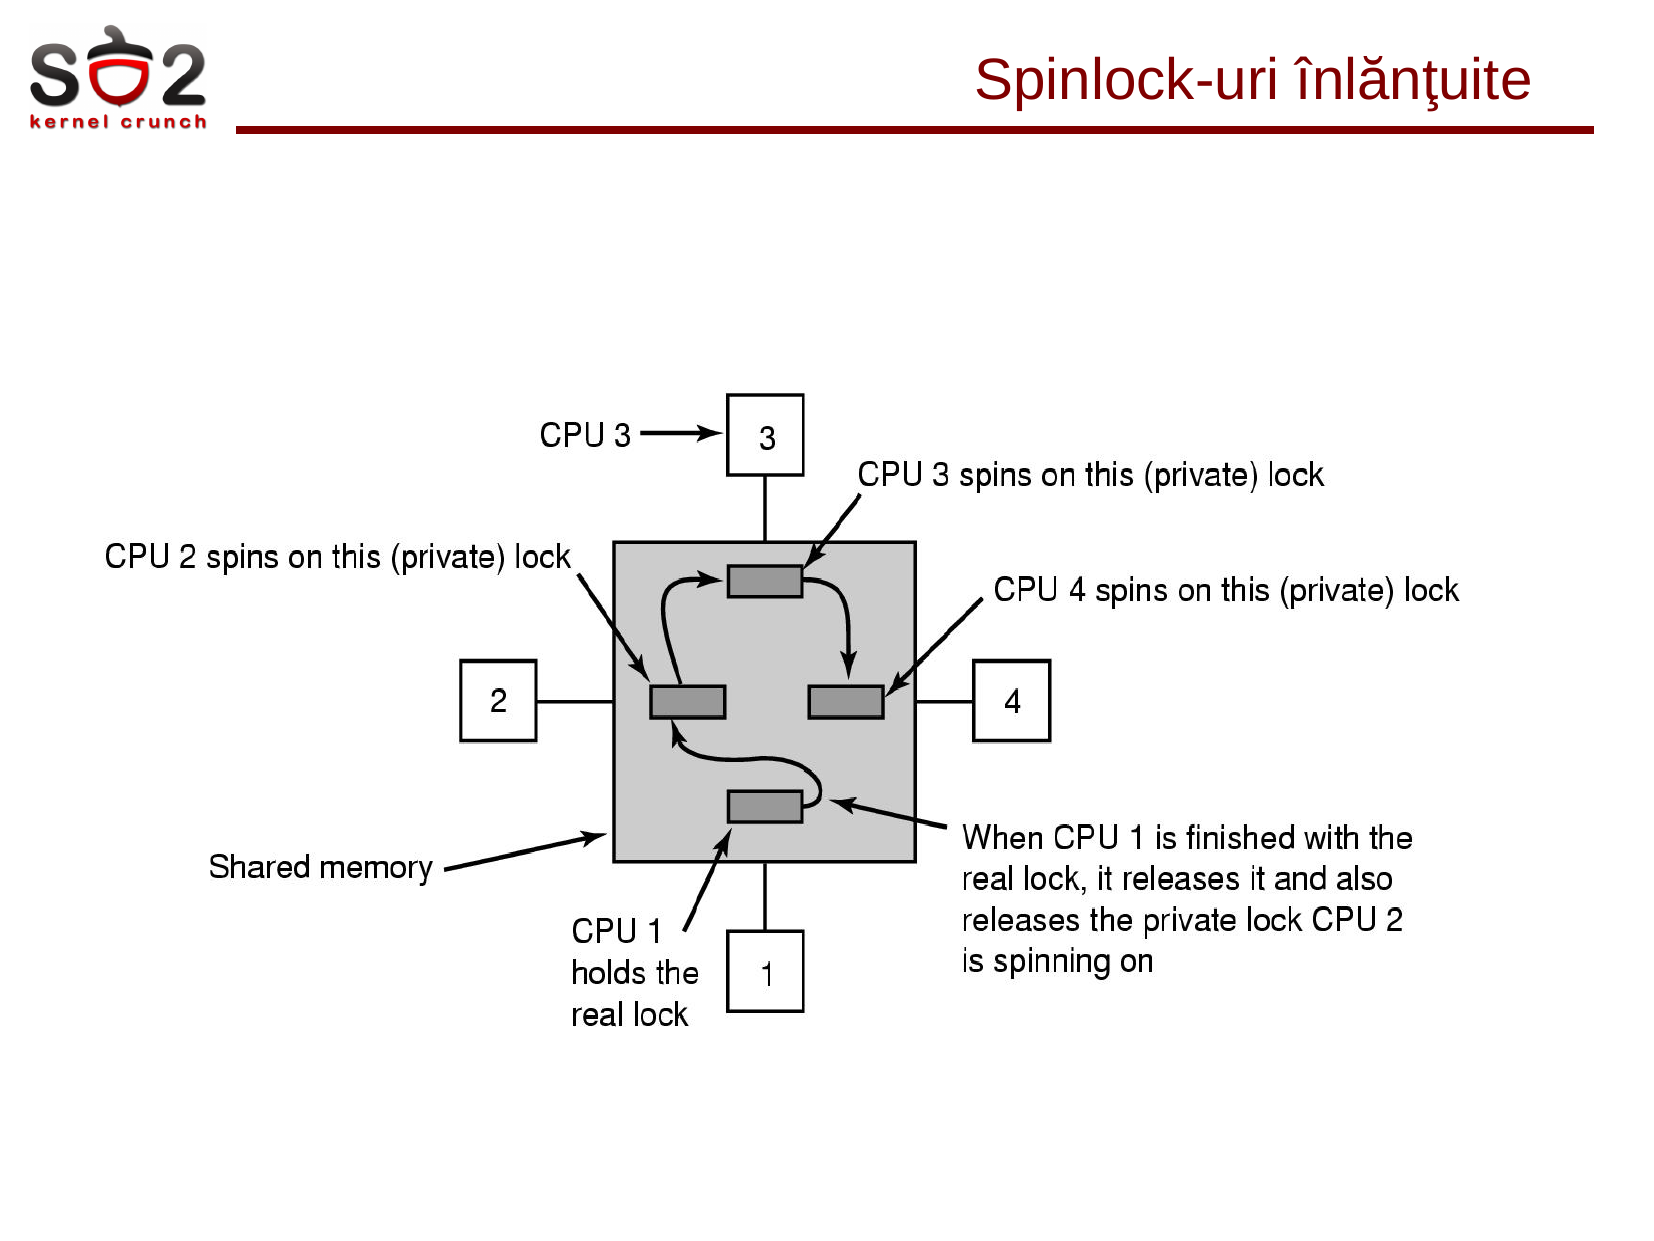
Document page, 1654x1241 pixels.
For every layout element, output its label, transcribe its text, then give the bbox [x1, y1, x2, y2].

picture [103, 388, 1469, 1045]
picture [29, 23, 121, 130]
title Spinlock-uri înlănţuite [121, 11, 1534, 148]
